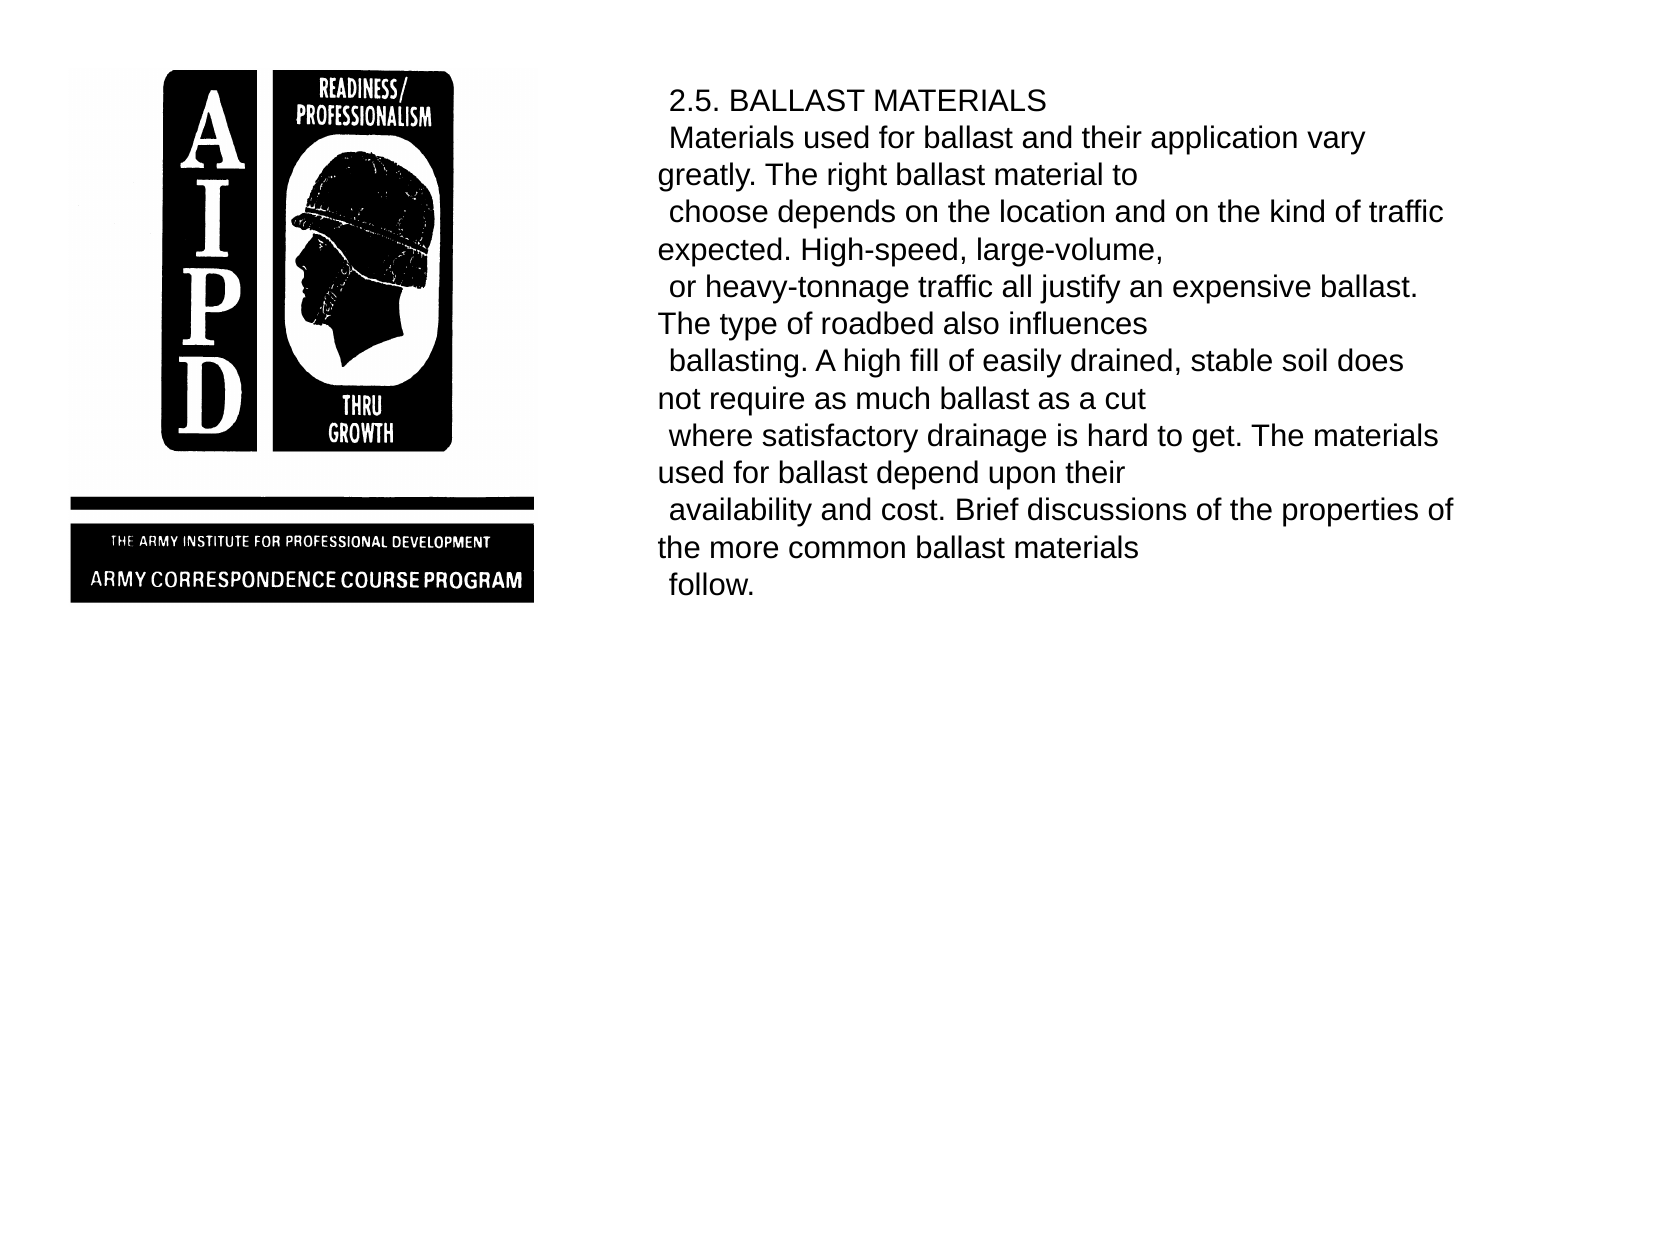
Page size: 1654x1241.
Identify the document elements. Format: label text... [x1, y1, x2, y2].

text_box 2.5. BALLAST MATERIALS Materials used for ballast and their application vary greatly. The right ballast material to choose depends on the location and on the kind of traffic expected. High-speed, large-volume, or heavy-tonnage traffic all justify an expensive ballast. The type of roadbed also influences ballasting. A high fill of easily drained, stable soil does not require as much ballast as a cut where satisfactory drainage is hard to get. The materials used for ballast depend upon their availability and cost. Brief discussions of the properties of the more common ballast materials follow. [642, 72, 1470, 610]
picture [68, 68, 538, 607]
